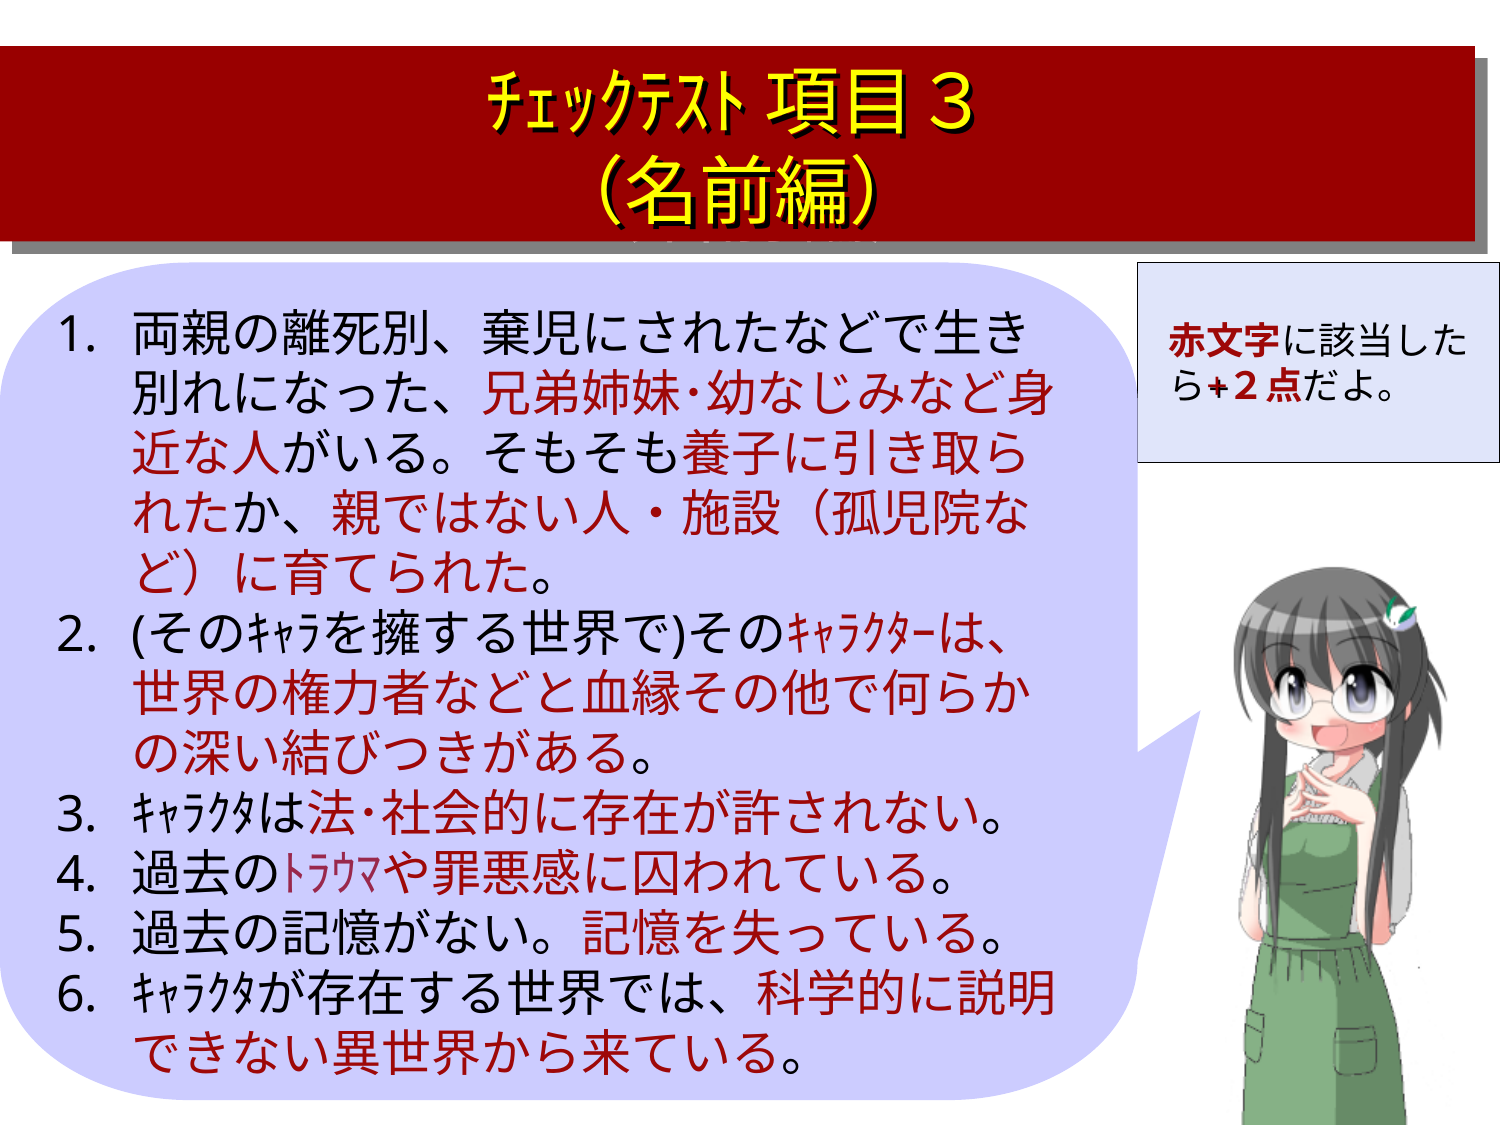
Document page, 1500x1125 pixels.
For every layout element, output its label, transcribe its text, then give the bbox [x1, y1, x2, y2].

title ﾁｪｯｸﾃｽﾄ 項目３ （名前編） [0, 46, 1475, 242]
picture [1225, 558, 1455, 1125]
text_box 赤文字に該当したら+２点だよ。 [1137, 262, 1500, 463]
text_box 両親の離死別、棄児にされたなどで生き別れになった、兄弟姉妹･幼なじみなど身近な人がいる。そもそも養子に引き取られたか、親ではない人・施設（孤児院など）に育てられた。 (そのｷｬﾗを擁する世界で)そのｷｬﾗｸﾀｰは、世界の権力者などと血縁その他で何らかの深い結びつきがある。 ｷｬﾗｸﾀは法･社会的に存在が許されない。 過去のﾄﾗｳﾏや罪悪感に囚われている。 過去の記憶がない。記憶を失っている。 ｷｬﾗｸﾀが存在する世界では、科学的に説明できない異世界から来ている。 [0, 262, 1201, 1101]
